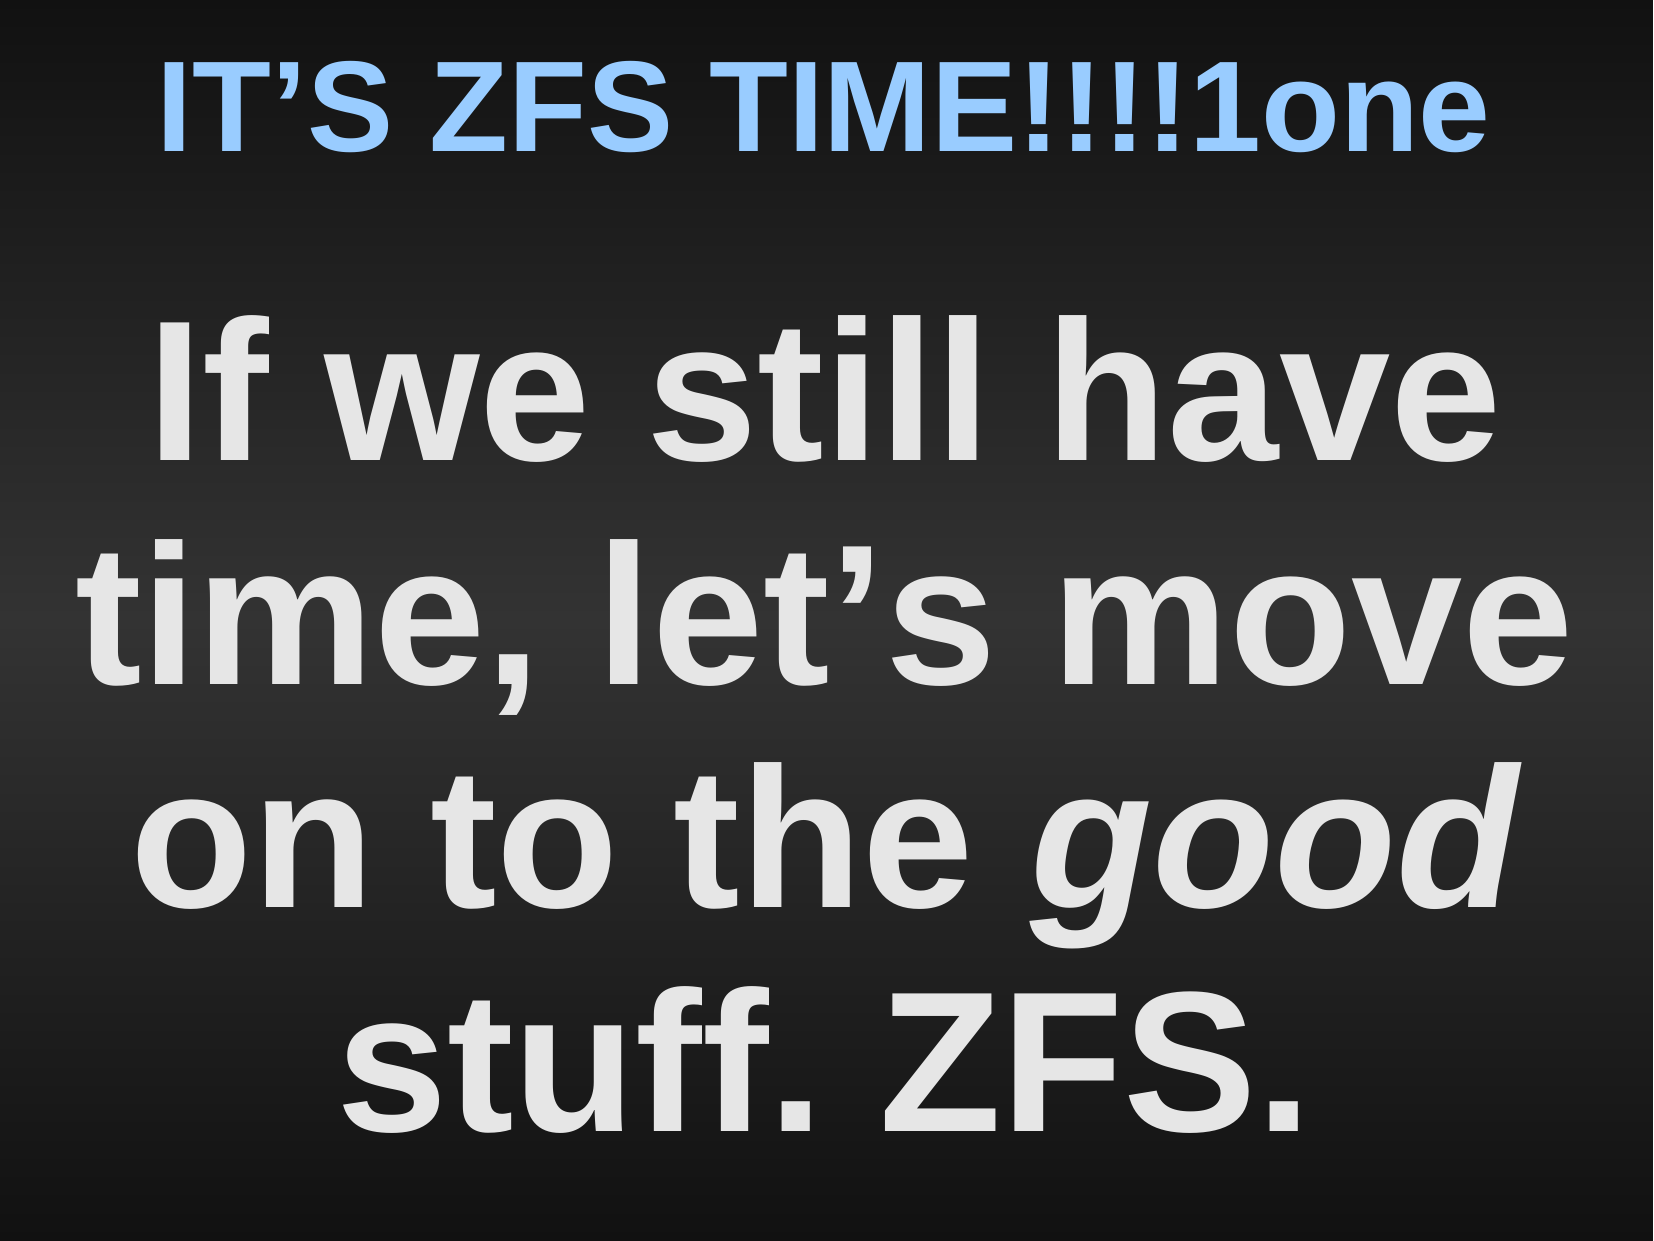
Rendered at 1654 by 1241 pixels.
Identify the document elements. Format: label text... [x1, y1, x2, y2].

title If we still have time, let’s move on to the good stuff. ZFS. [0, 212, 1651, 1241]
title IT’S ZFS TIME!!!!1one [0, 2, 1651, 211]
